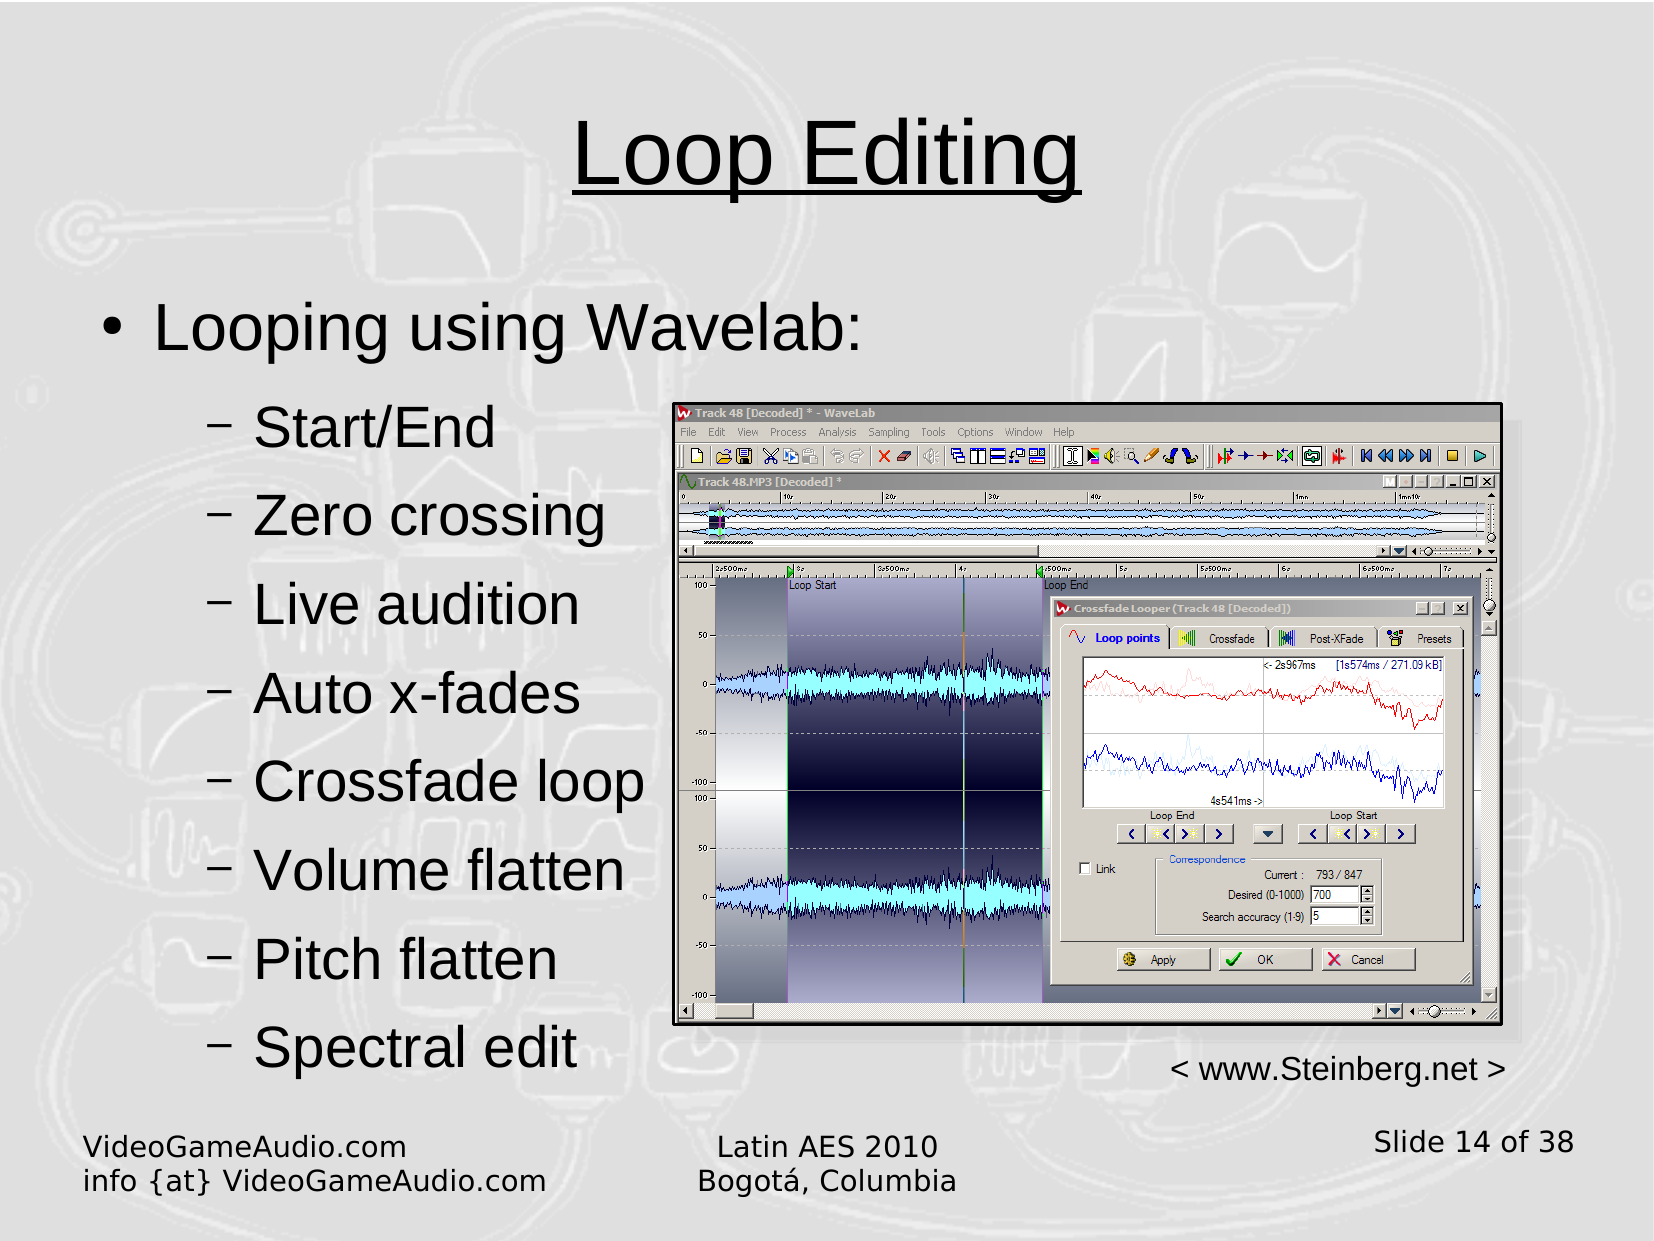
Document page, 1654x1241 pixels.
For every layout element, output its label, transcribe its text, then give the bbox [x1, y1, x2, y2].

list < www.Steinberg.net > [1170, 1050, 1538, 1088]
list Looping using Wavelab: Start/End Zero crossing Live audition Auto x-fades Crossfade loop Volume flatten Pitch flatten Spectral edit [82, 290, 1571, 1126]
title Loop Editing [82, 49, 1571, 257]
picture [0, 2, 1654, 1241]
